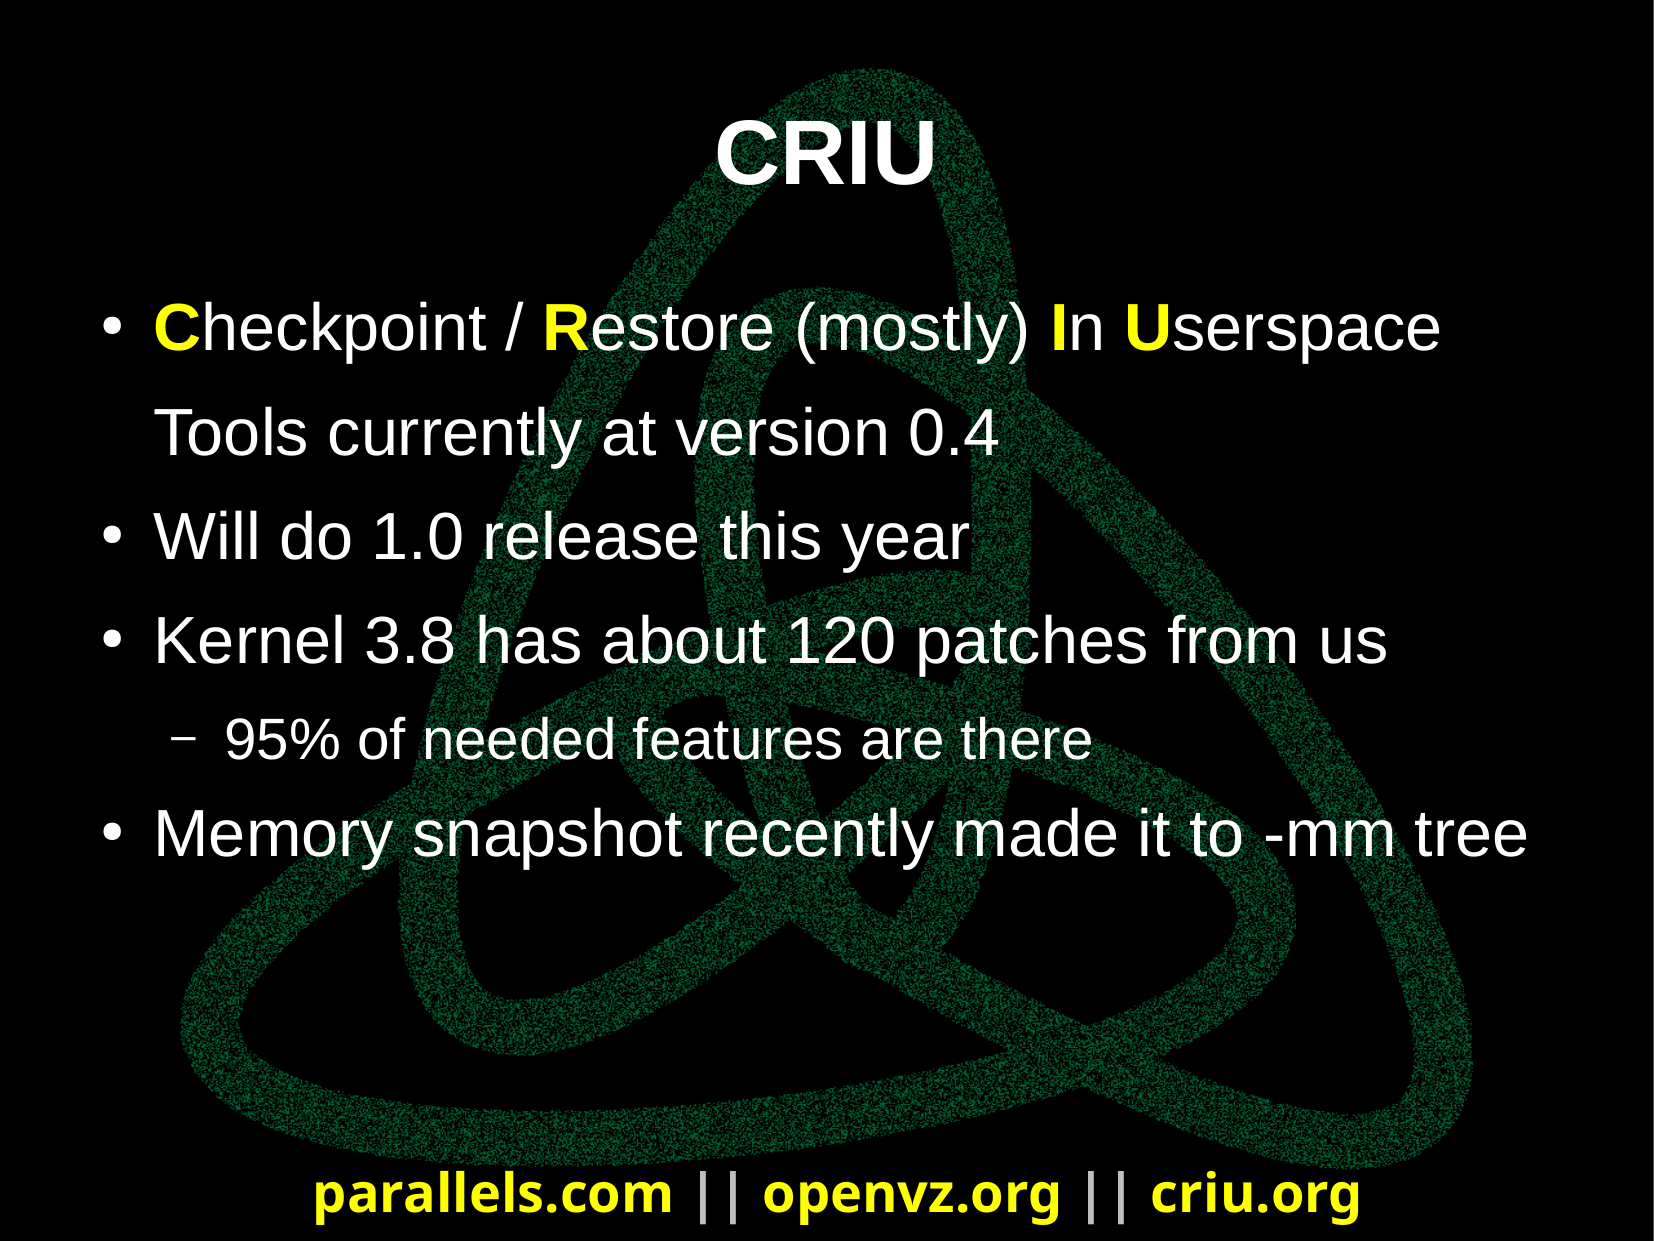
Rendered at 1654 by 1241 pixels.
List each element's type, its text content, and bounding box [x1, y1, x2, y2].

title CRIU [82, 49, 1571, 257]
picture [0, 0, 1654, 1241]
list Checkpoint / Restore (mostly) In Userspace Tools currently at version 0.4 Will do 1.0 release this year Kernel 3.8 has about 120 patches from us 95% of needed features are there Memory snapshot recently made it to -mm tree [82, 290, 1538, 1010]
